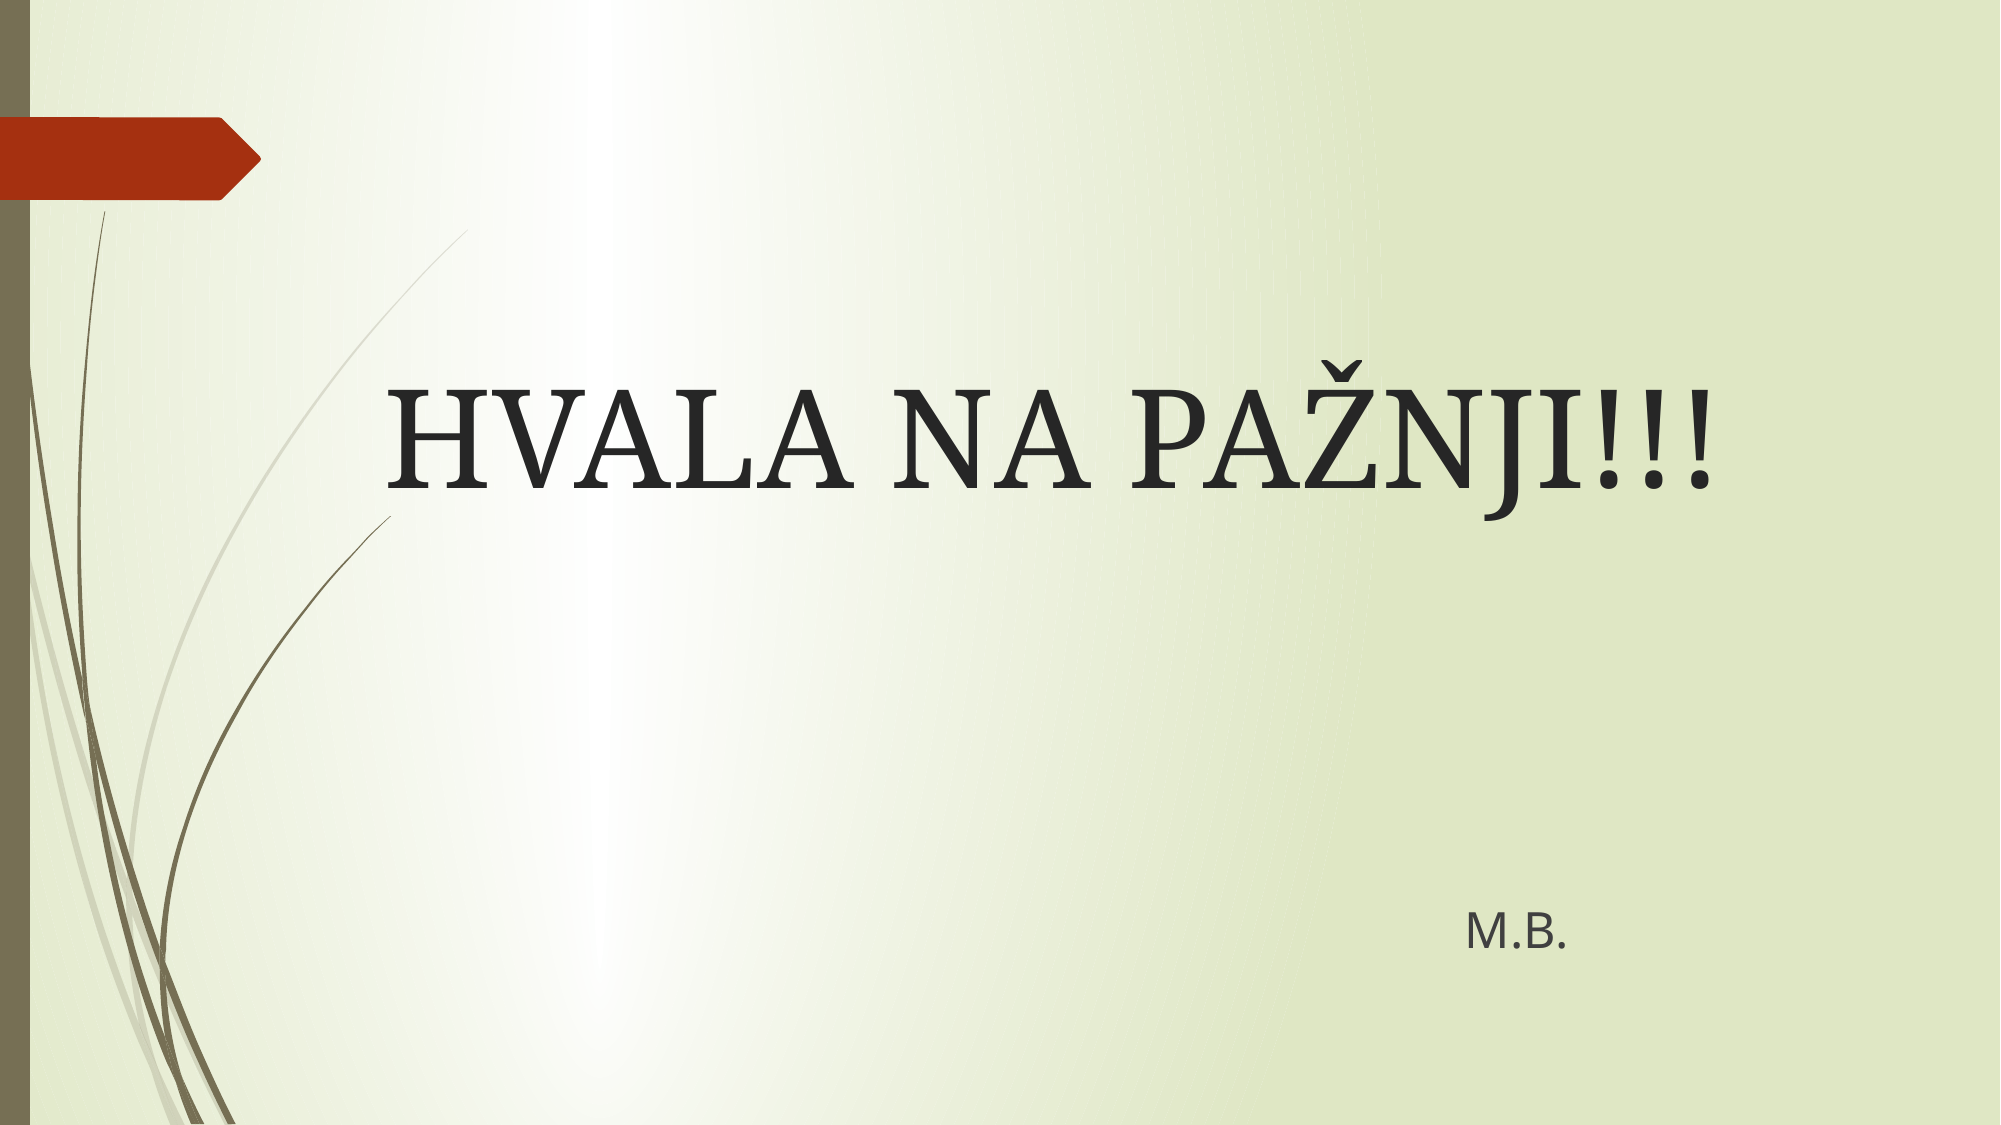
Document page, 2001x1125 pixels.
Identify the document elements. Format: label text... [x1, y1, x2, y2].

title HVALA NA PAŽNJI!!! [185, 343, 1923, 794]
list M.B. [1393, 890, 1939, 1125]
